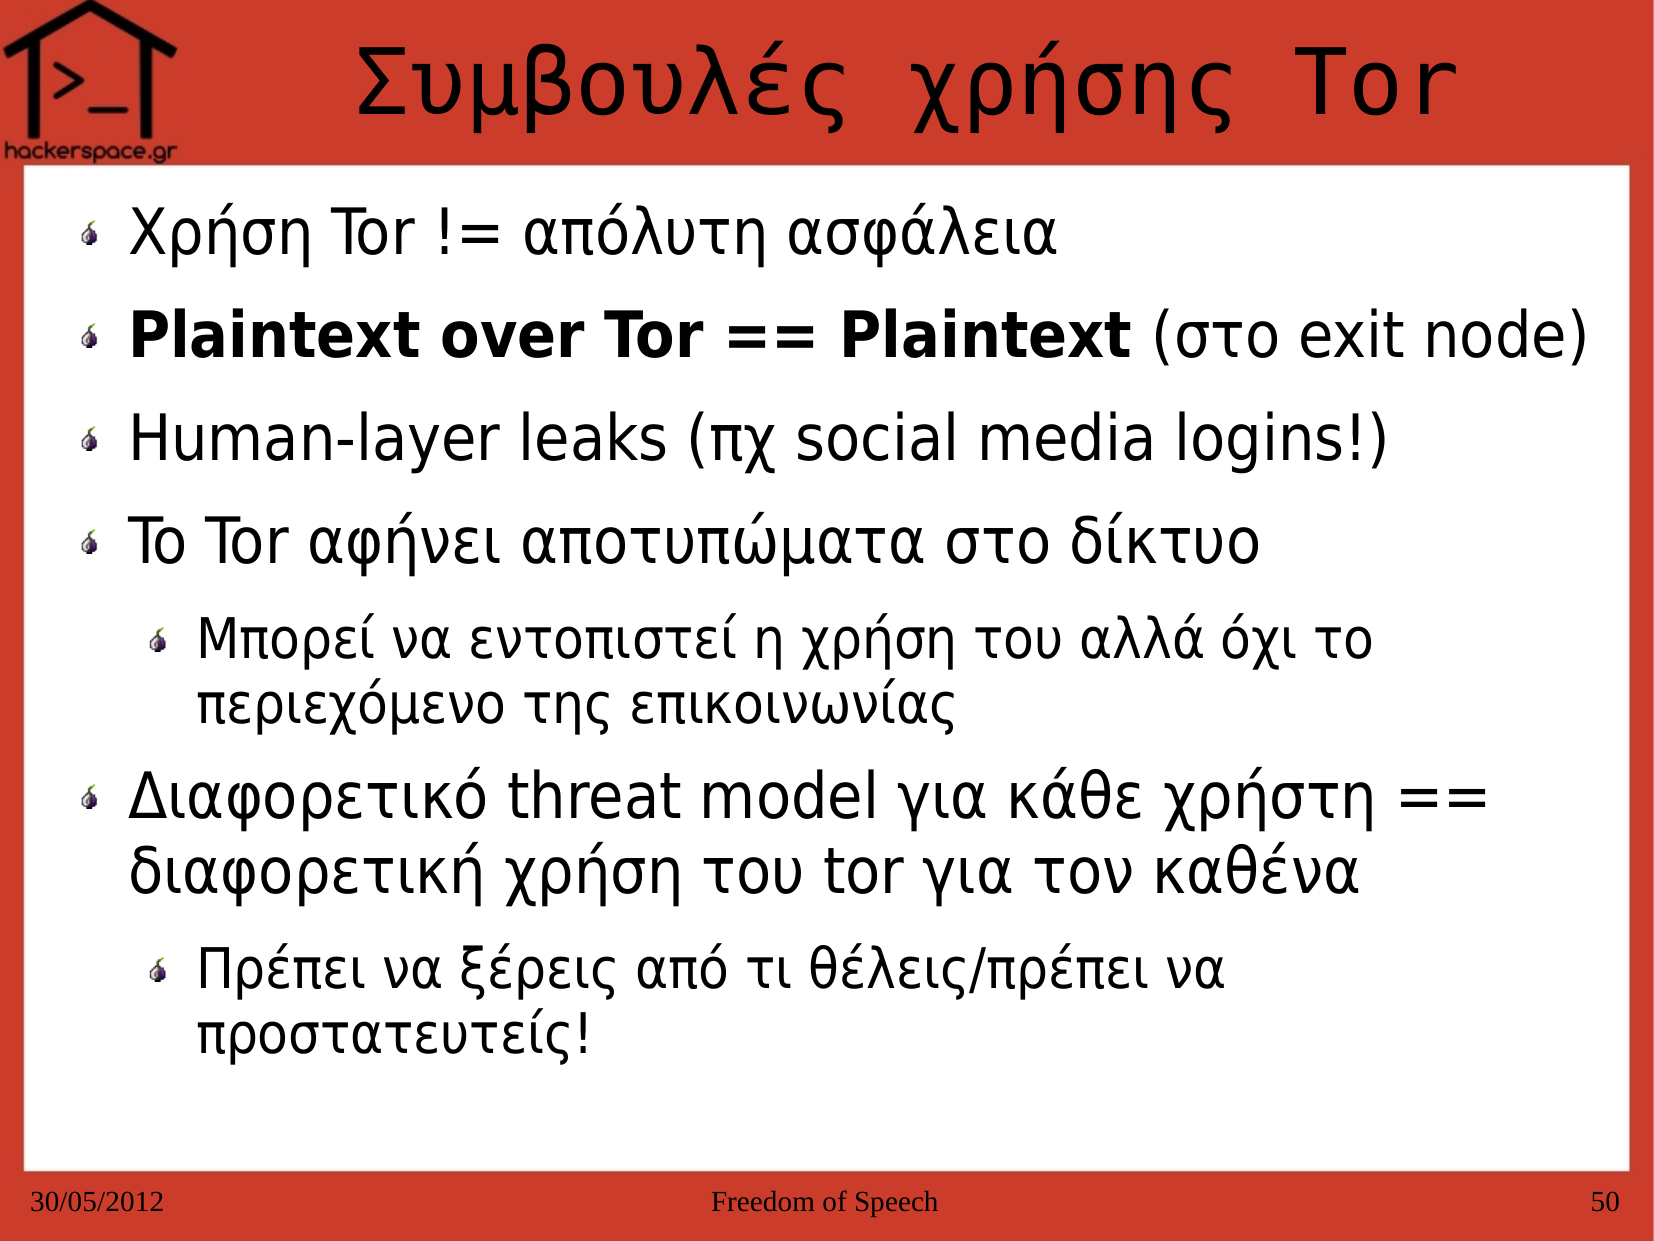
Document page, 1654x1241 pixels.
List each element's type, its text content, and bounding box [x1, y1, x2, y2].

picture [0, 0, 1654, 1241]
title Συμβουλές χρήσης Tor [195, 15, 1621, 151]
list Χρήση Tor != απόλυτη ασφάλεια Plaintext over Tor == Plaintext (στο exit node) Human-layer leaks (πχ social media logins!) To Tor αφήνει αποτυπώματα στο δίκτυο Μπορεί να εντοπιστεί η χρήση του αλλά όχι το περιεχόμενο της επικοινωνίας Διαφορετικό threat model για κάθε χρήστη == διαφορετική χρήση του tor για τον καθένα Πρέπει να ξέρεις από τι θέλεις/πρέπει να προστατευτείς! [60, 195, 1591, 1141]
